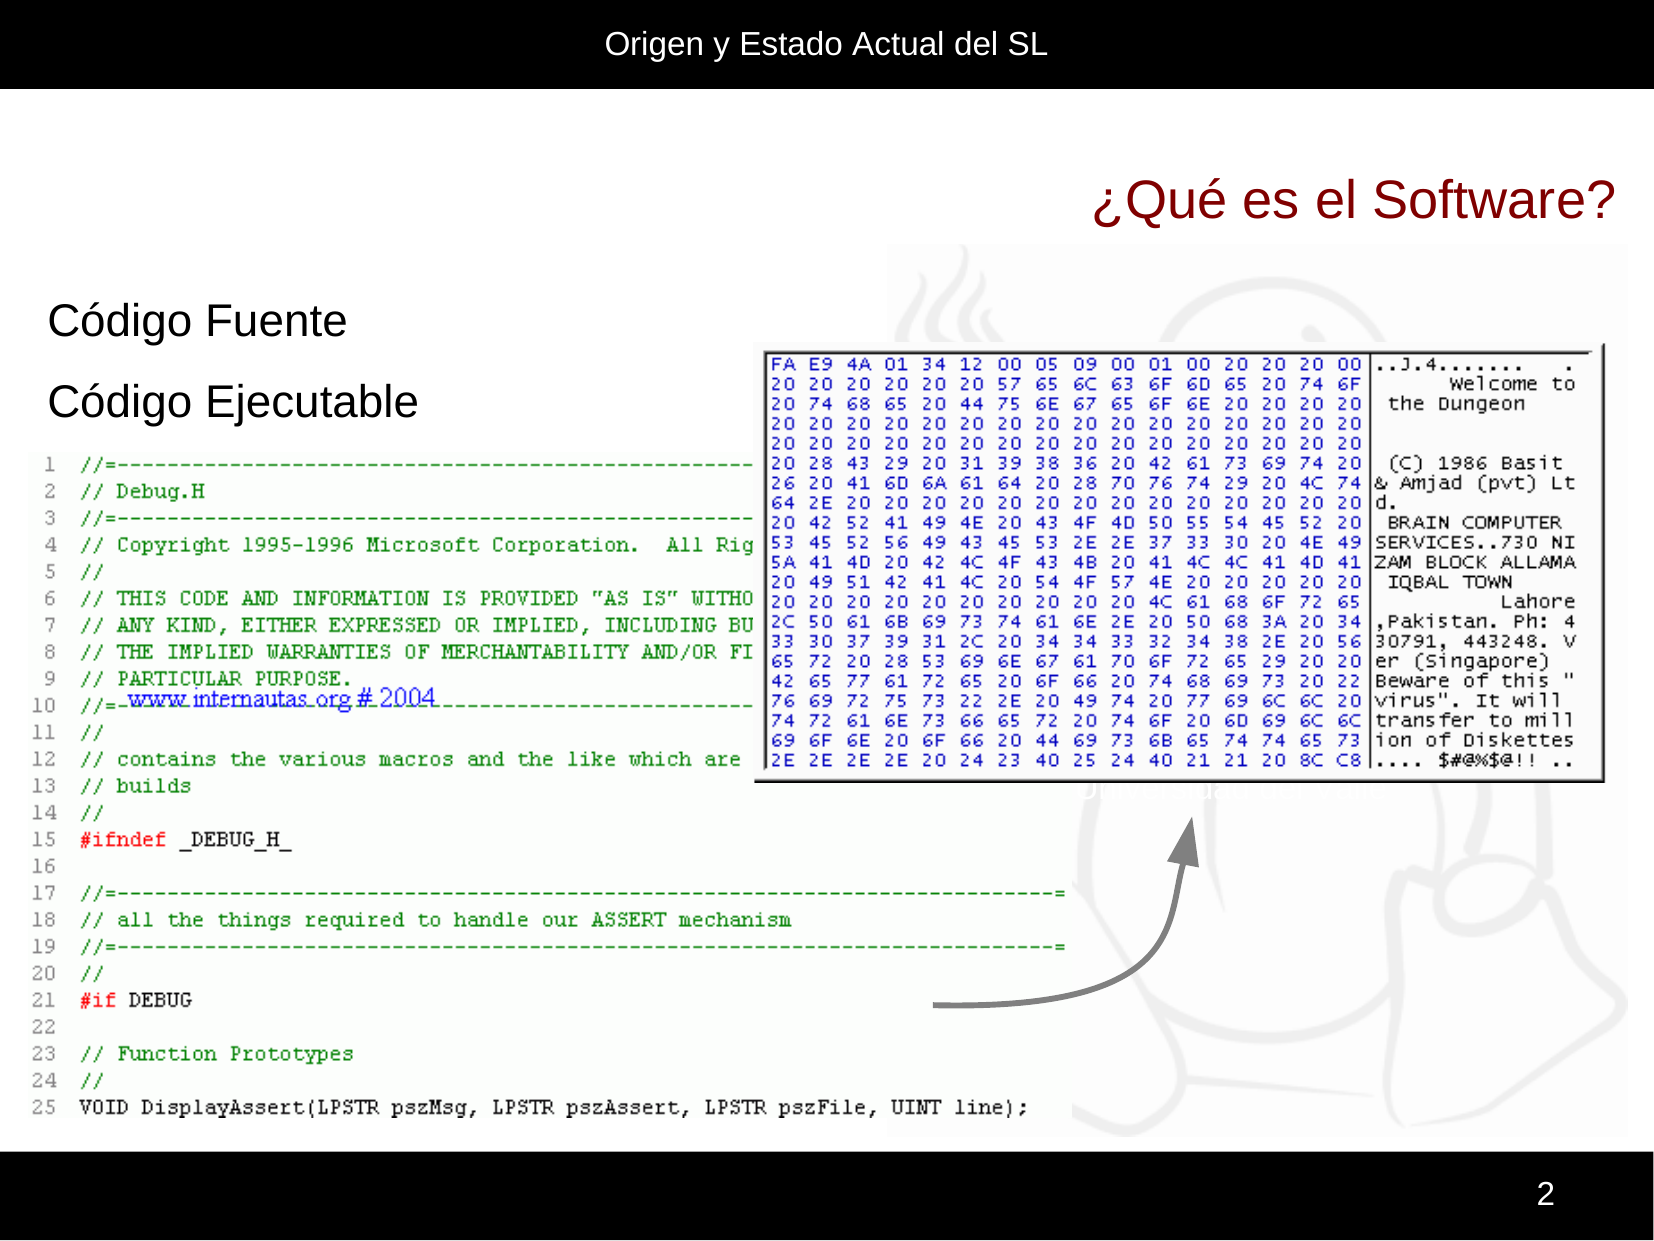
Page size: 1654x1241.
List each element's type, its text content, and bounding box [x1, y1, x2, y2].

list Código Fuente Código Ejecutable [29, 295, 1625, 1122]
picture [887, 244, 1628, 1137]
text_box Origen y Estado Actual del SL [0, 0, 1654, 89]
title ¿Qué es el Software? [140, 147, 1617, 252]
picture [28, 342, 1607, 1118]
